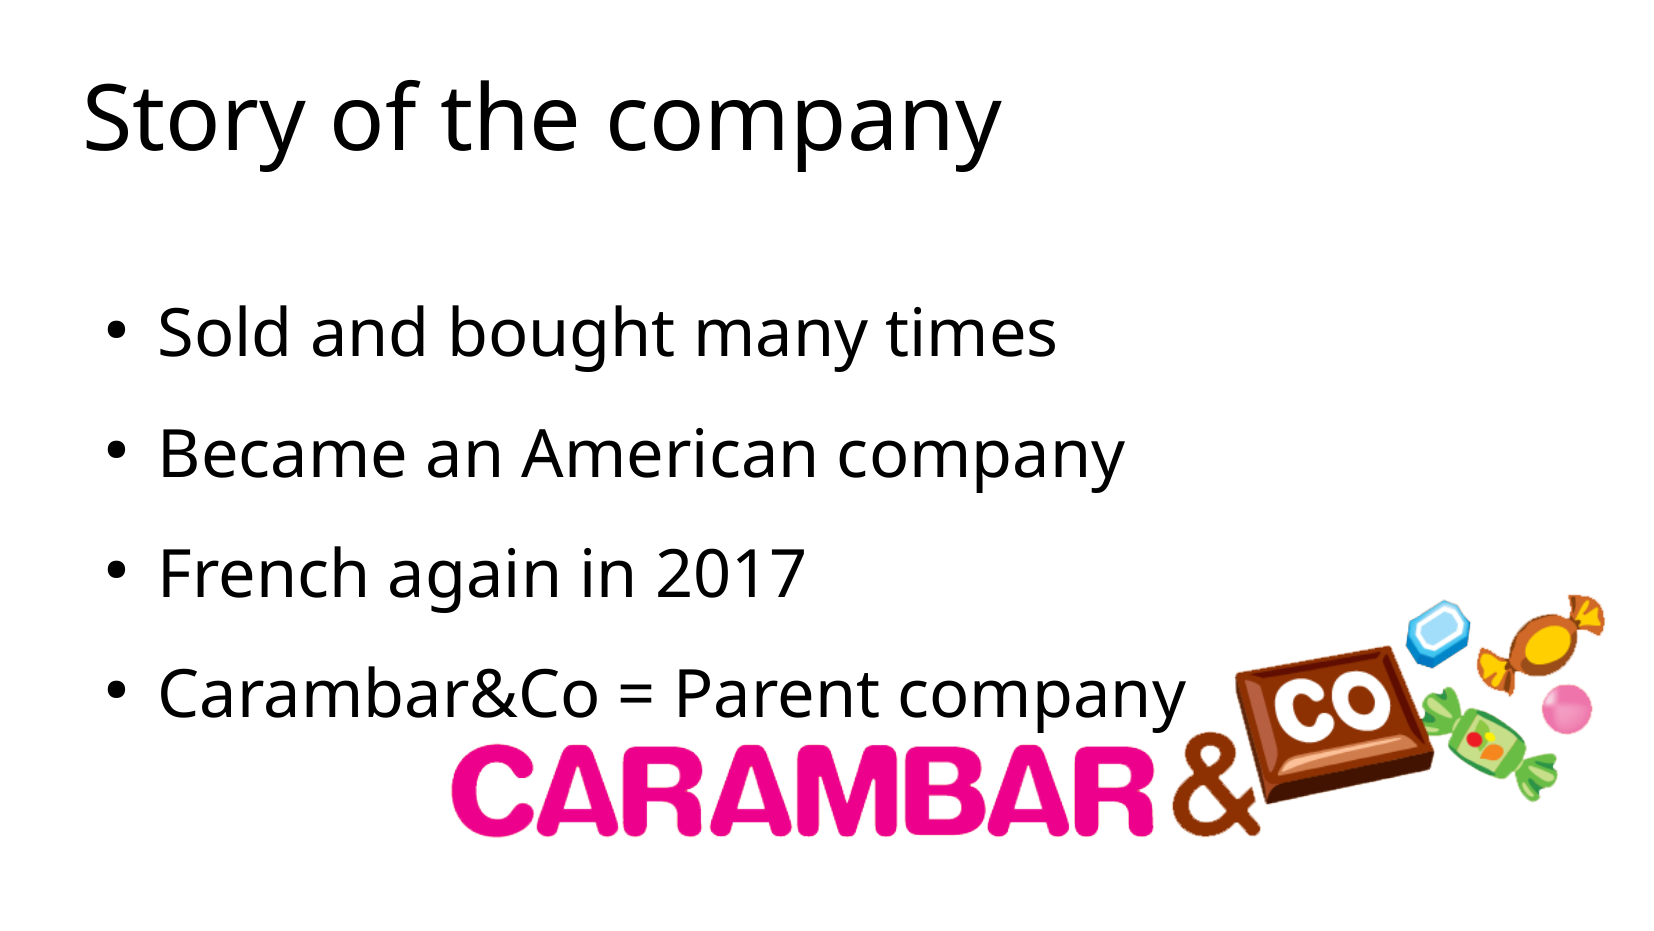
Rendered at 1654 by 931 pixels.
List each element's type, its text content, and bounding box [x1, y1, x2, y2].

list Sold and bought many times Became an American company French again in 2017 Carambar&Co = Parent company [86, 285, 1576, 826]
title Story of the company [82, 37, 1571, 193]
picture [444, 562, 1613, 863]
